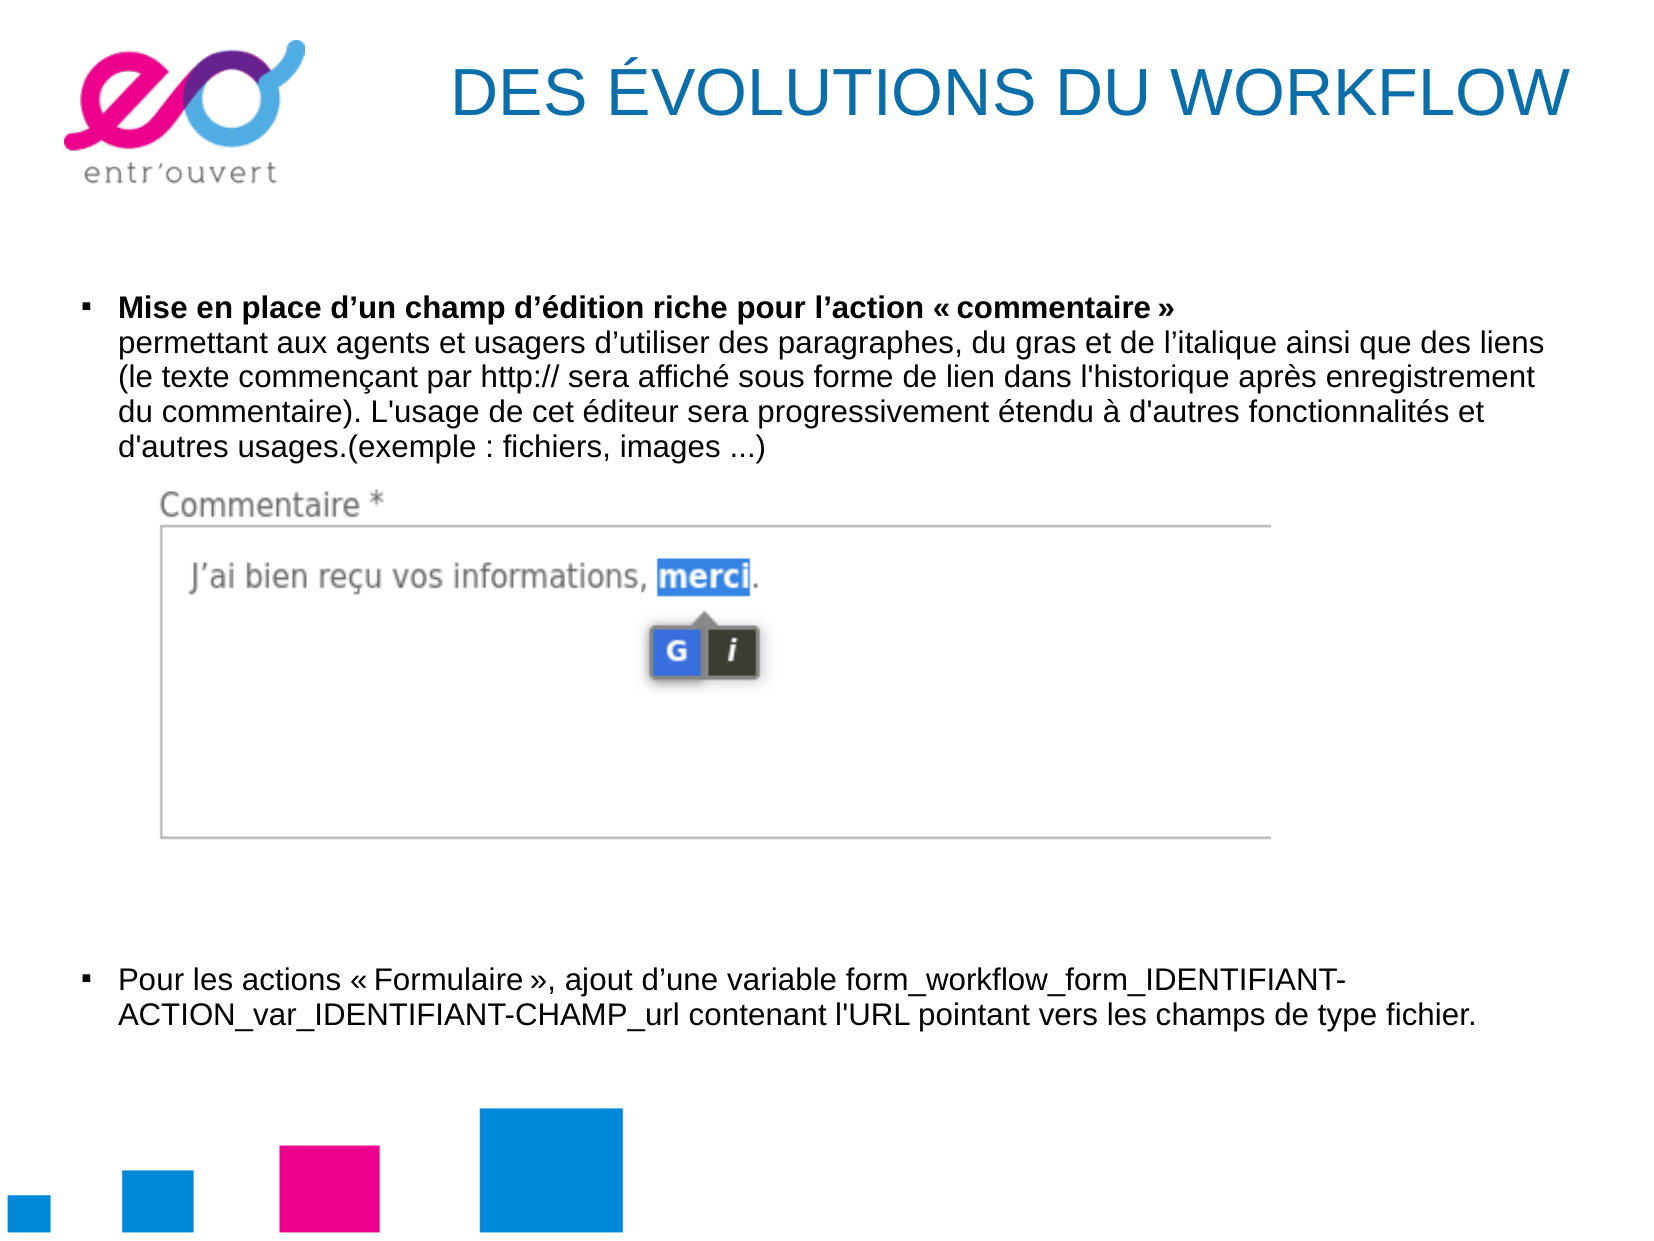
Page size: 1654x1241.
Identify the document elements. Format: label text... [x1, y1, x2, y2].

subtitle Mise en place d’un champ d’édition riche pour l’action « commentaire » permettant aux agents et usagers d’utiliser des paragraphes, du gras et de l’italique ainsi que des liens (le texte commençant par http:// sera affiché sous forme de lien dans l'historique après enregistrement du commentaire). L'usage de cet éditeur sera progressivement étendu à d'autres fonctionnalités et d'autres usages.(exemple : fichiers, images ...) [82, 290, 1571, 534]
picture [64, 40, 305, 184]
title Des ÉVOLUTIONS du Workflow [354, 55, 1571, 263]
picture [145, 467, 1271, 875]
picture [5, 1106, 626, 1235]
text_box Pour les actions « Formulaire », ajout d’une variable form_workflow_form_IDENTIFIANT-ACTION_var_IDENTIFIANT-CHAMP_url contenant l'URL pointant vers les champs de type fichier. [82, 892, 1571, 1067]
